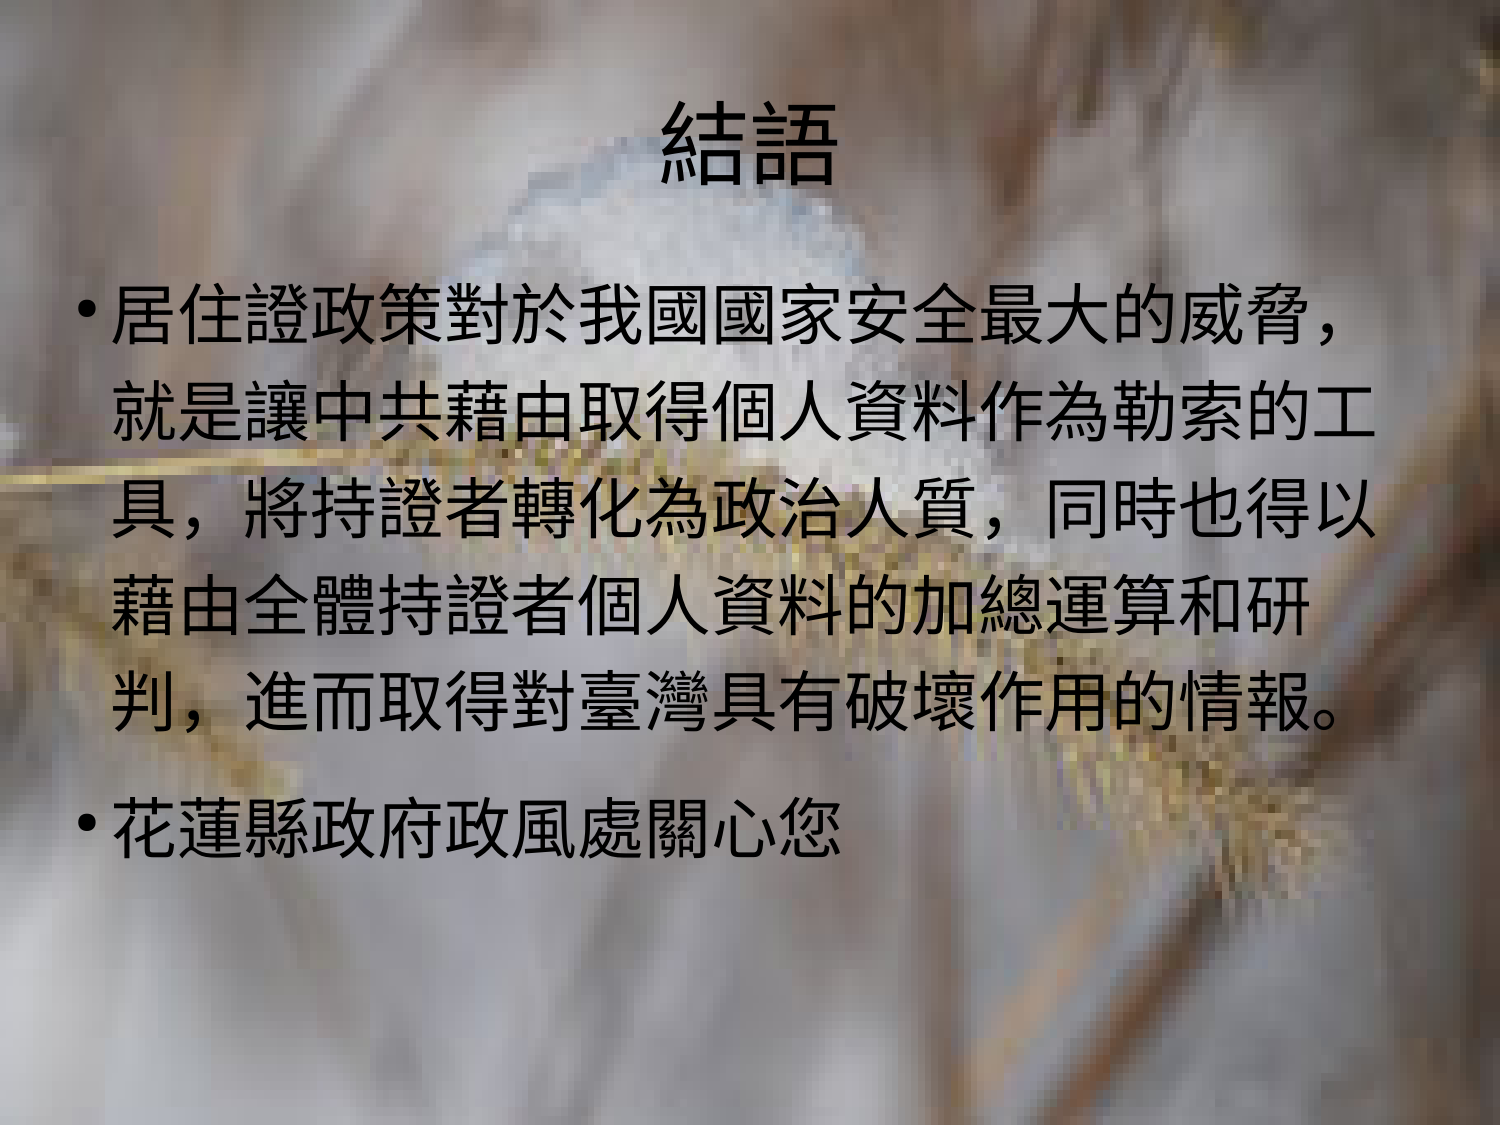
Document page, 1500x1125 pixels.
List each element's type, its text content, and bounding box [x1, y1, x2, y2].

picture [0, 0, 1500, 1125]
list 居住證政策對於我國國家安全最大的威脅，就是讓中共藉由取得個人資料作為勒索的工具，將持證者轉化為政治人質，同時也得以藉由全體持證者個人資料的加總運算和研判，進而取得對臺灣具有破壞作用的情報。 花蓮縣政府政風處關心您 [75, 262, 1425, 1005]
title 結語 [75, 45, 1425, 233]
